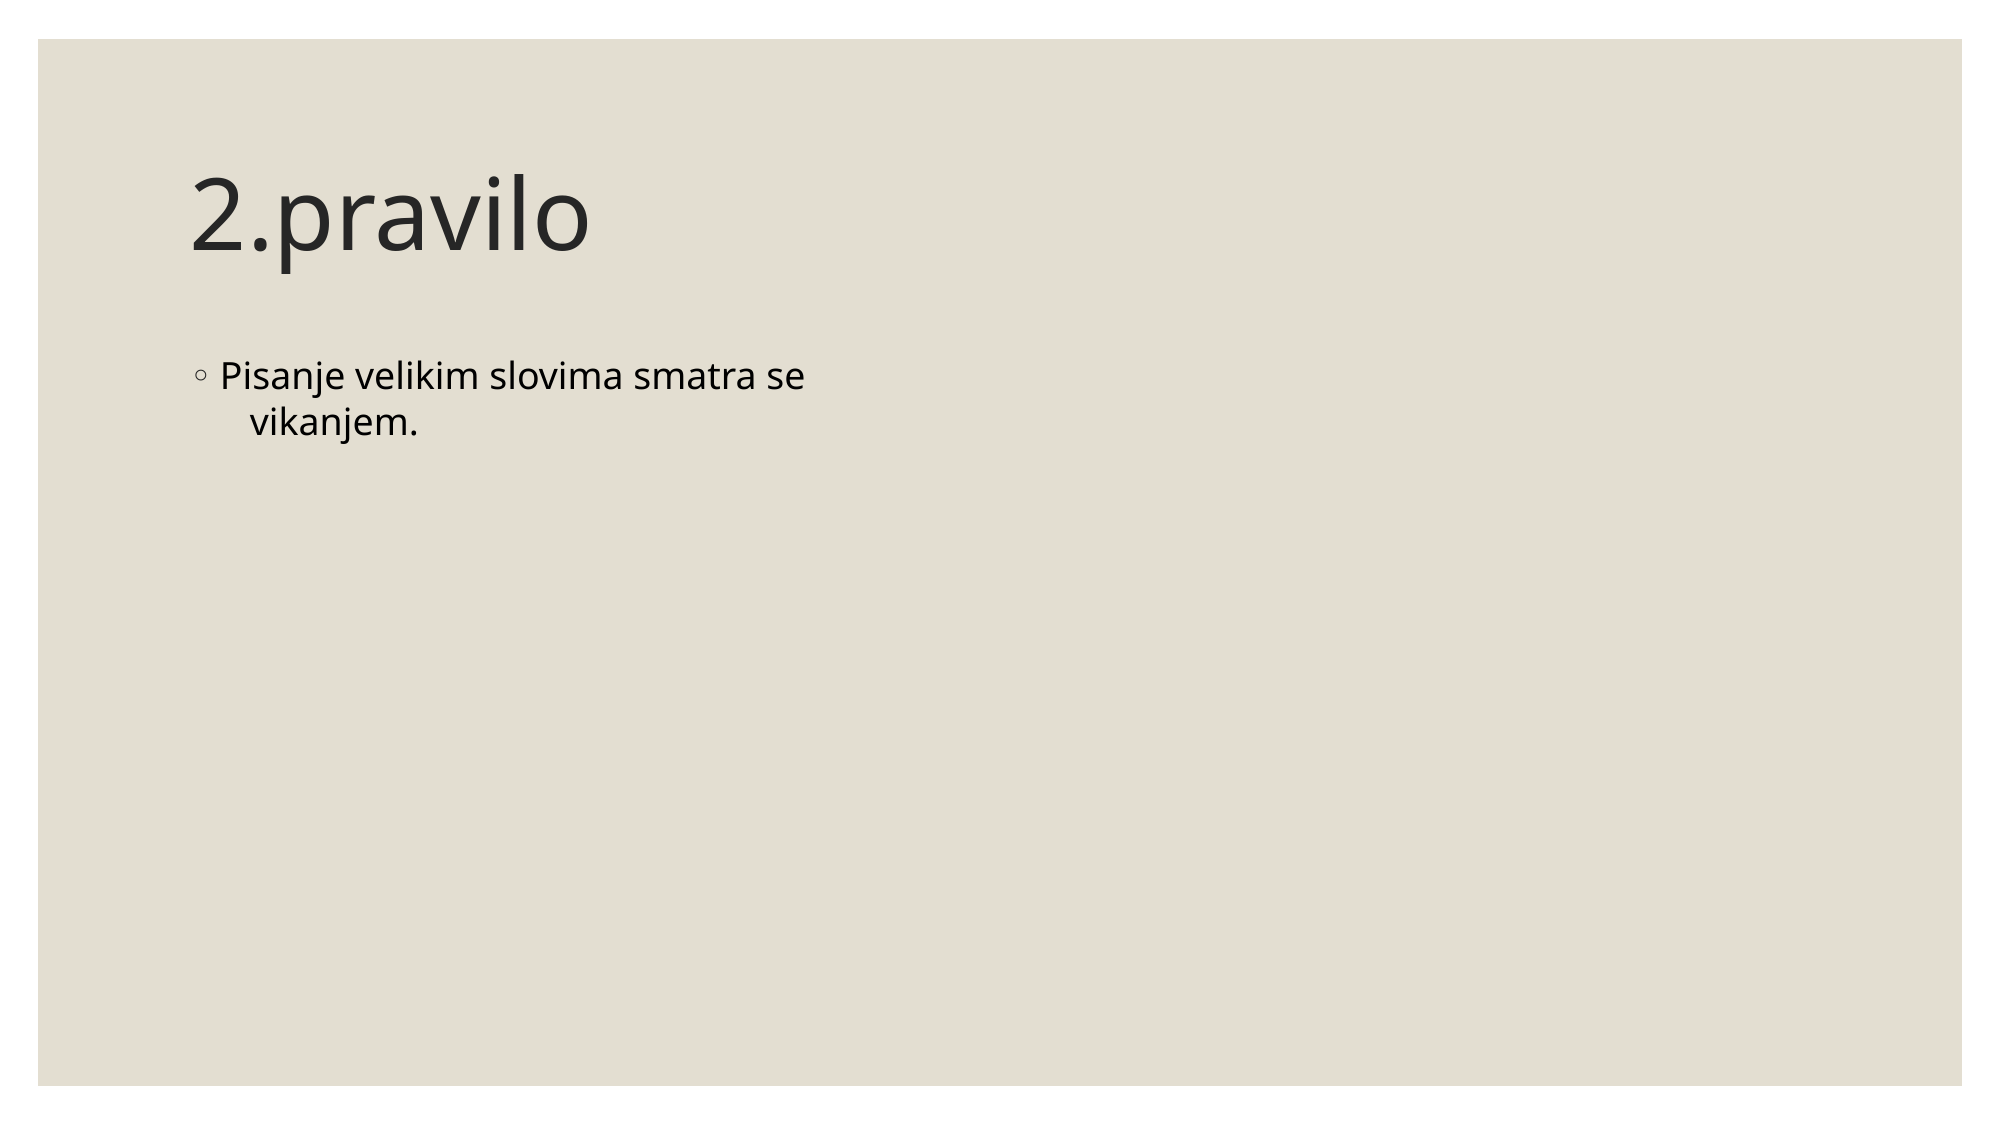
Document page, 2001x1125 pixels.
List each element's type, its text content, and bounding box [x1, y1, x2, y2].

title 2.pravilo [174, 105, 1825, 331]
list Pisanje velikim slovima smatra se vikanjem. [174, 345, 955, 961]
